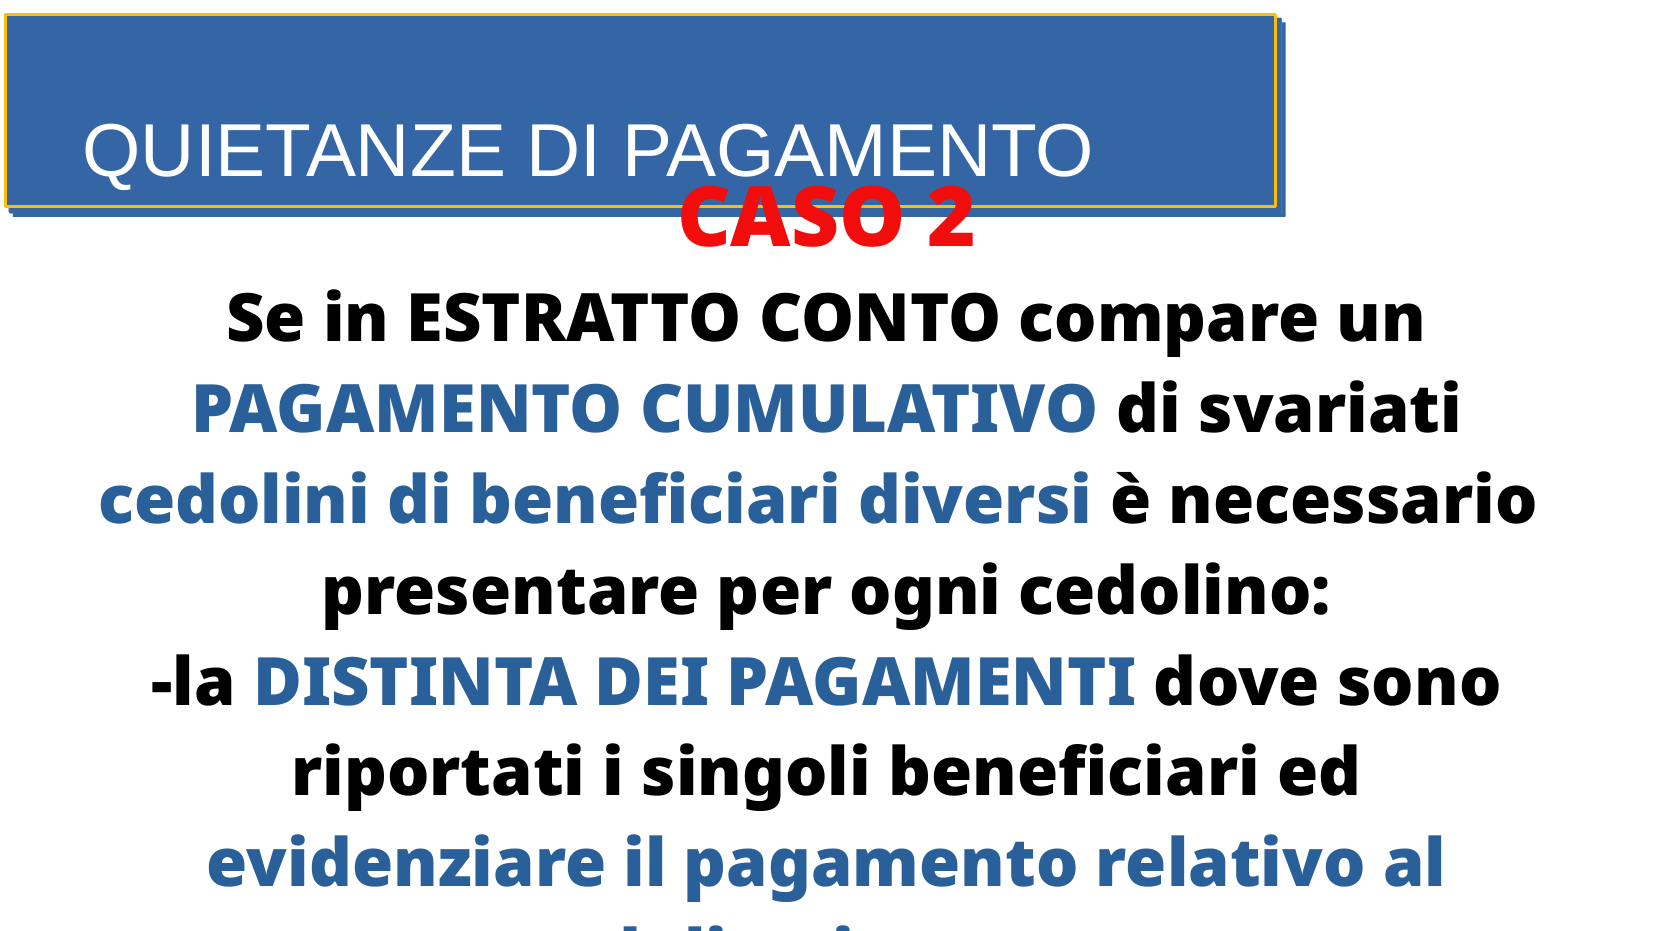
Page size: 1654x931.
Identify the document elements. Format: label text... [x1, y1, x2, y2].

title QUIETANZE DI PAGAMENTO [82, 35, 1235, 266]
subtitle CASO 2 Se in ESTRATTO CONTO compare un PAGAMENTO CUMULATIVO di svariati cedolini di beneficiari diversi è necessario presentare per ogni cedolino: -la DISTINTA DEI PAGAMENTI dove sono riportati i singoli beneficiari ed evidenziare il pagamento relativo al cedolino in causa [88, 143, 1565, 920]
